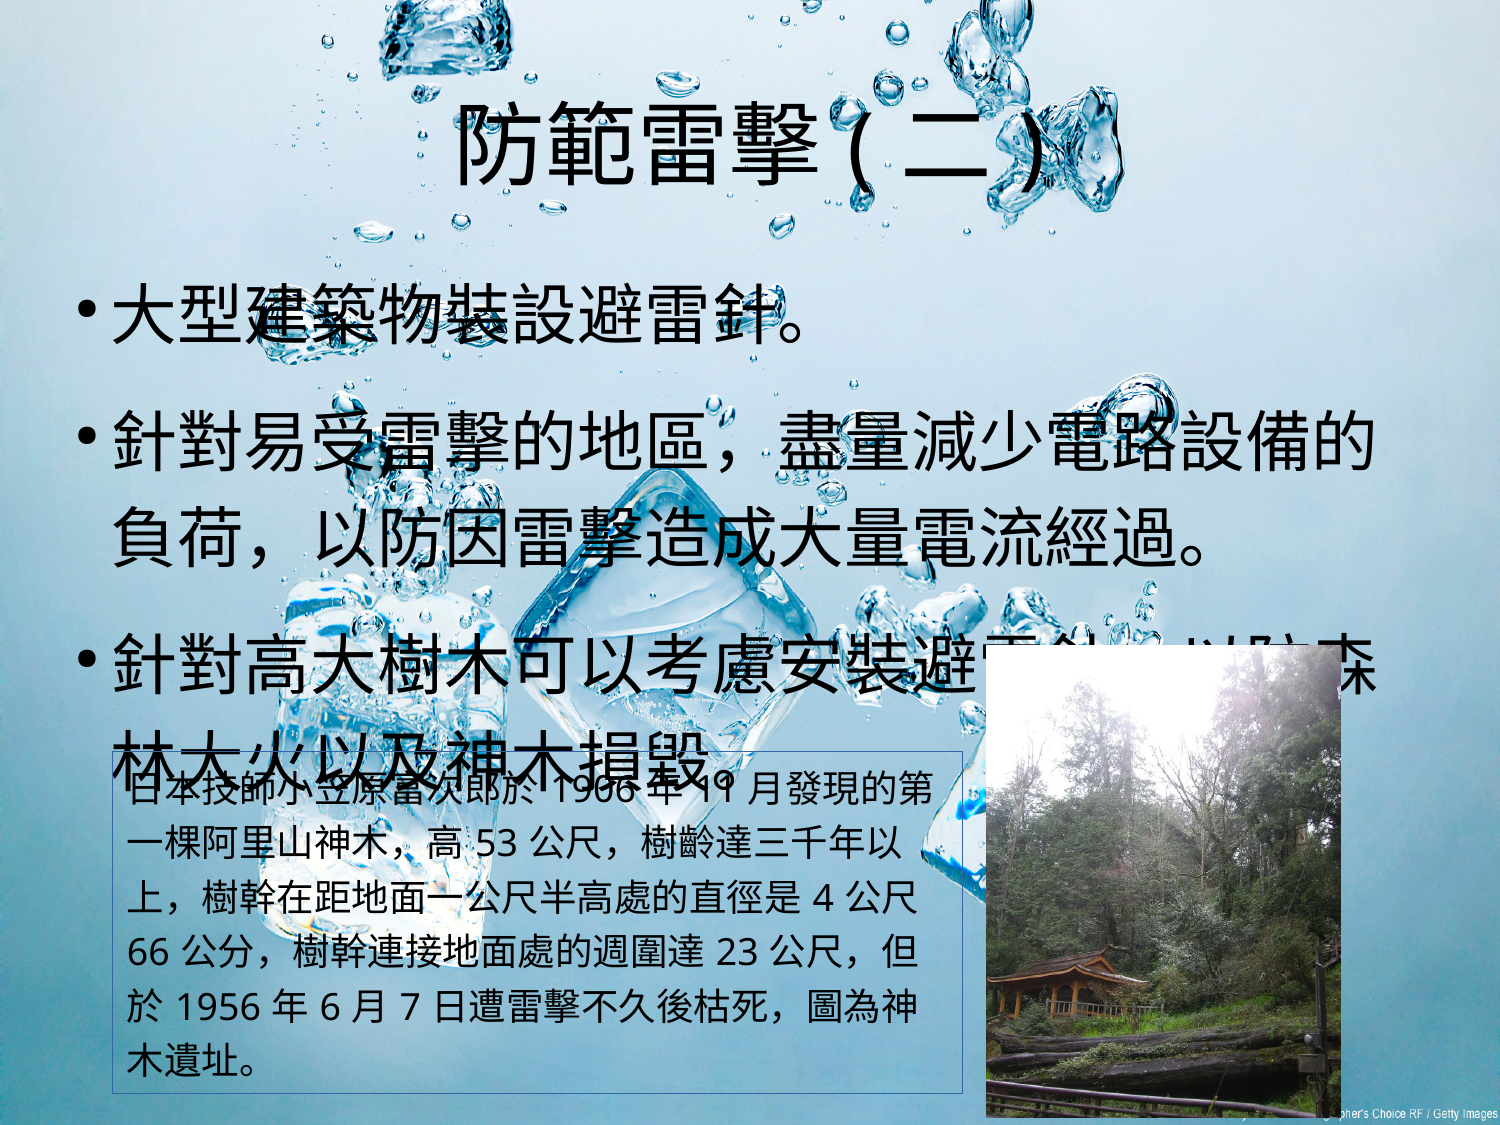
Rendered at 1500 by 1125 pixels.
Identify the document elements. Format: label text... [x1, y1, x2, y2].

list 大型建築物裝設避雷針。 針對易受雷擊的地區，盡量減少電路設備的負荷，以防因雷擊造成大量電流經過。 針對高大樹木可以考慮安裝避雷針，以防森林大火以及神木損毀。 [75, 262, 1425, 1005]
text_box 日本技師小笠原富次郎於1906年11月發現的第一棵阿里山神木，高53公尺，樹齡達三千年以上，樹幹在距地面一公尺半高處的直徑是4公尺66公分，樹幹連接地面處的週圍達23公尺，但於1956年6月7日遭雷擊不久後枯死，圖為神木遺址。 [112, 751, 963, 994]
picture [0, 0, 1500, 1125]
title 防範雷擊(二) [75, 45, 1425, 233]
